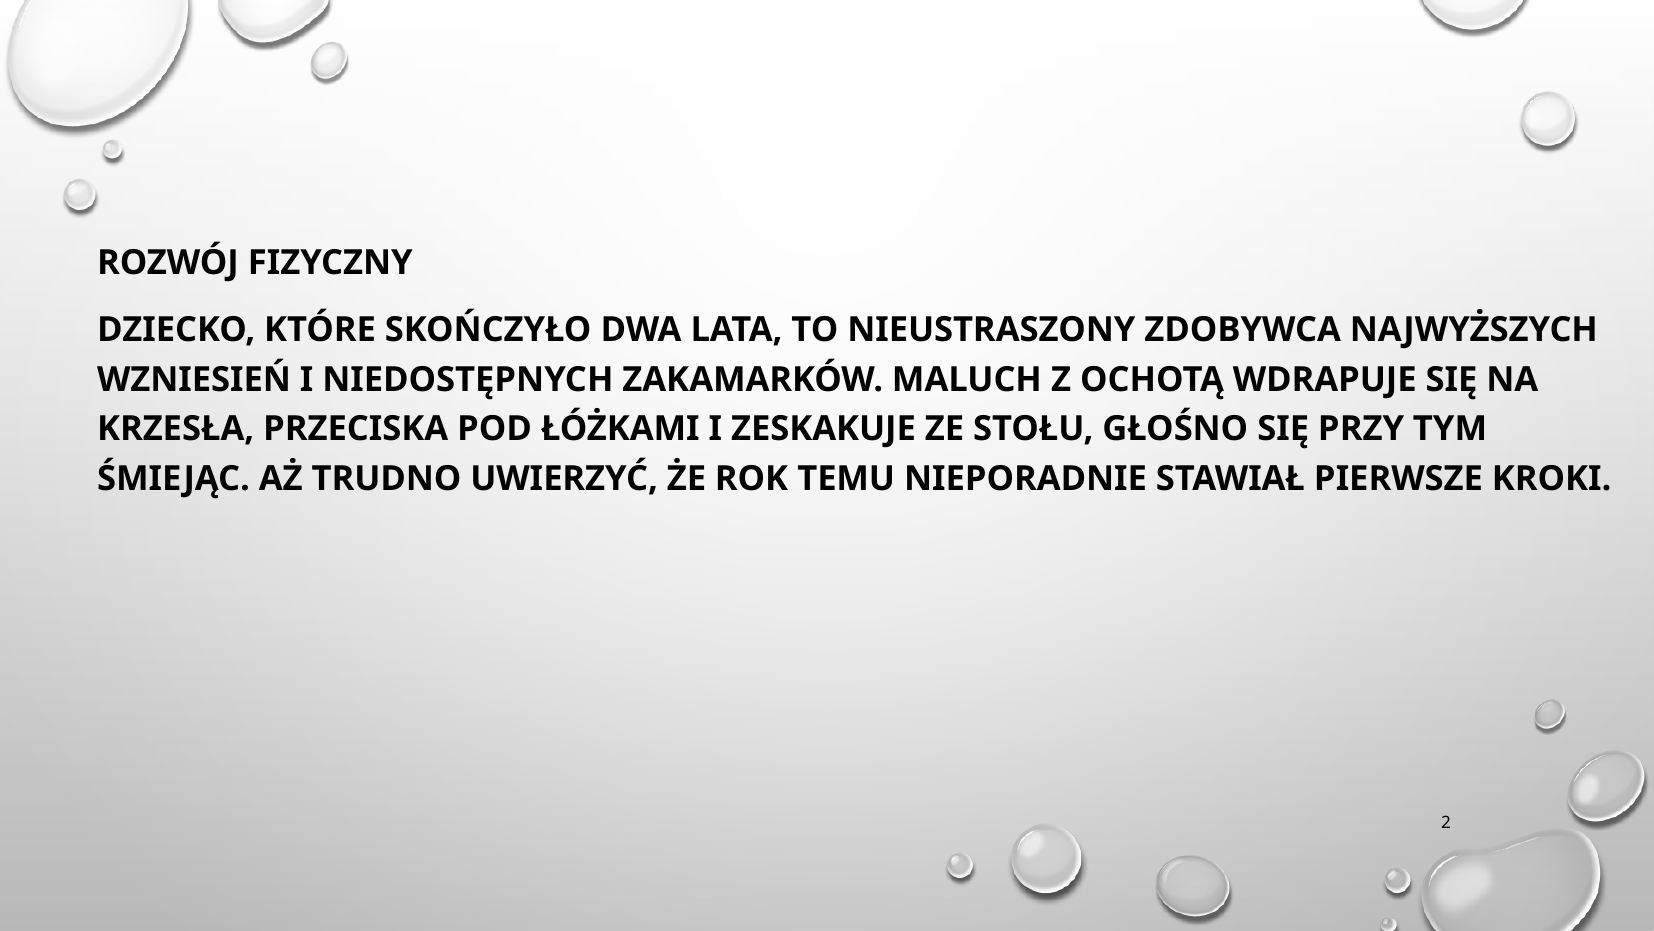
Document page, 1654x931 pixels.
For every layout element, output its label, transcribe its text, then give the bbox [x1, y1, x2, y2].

text_box [1426, 798, 1530, 848]
list Rozwój fizyczny Dziecko, które skończyło dwa lata, to nieustraszony zdobywca najwyższych wzniesień i niedostępnych zakamarków. Maluch z ochotą wdrapuje się na krzesła, przeciska pod łóżkami i zeskakuje ze stołu, głośno się przy tym śmiejąc. Aż trudno uwierzyć, że rok temu nieporadnie stawiał pierwsze kroki. [82, 224, 1654, 764]
